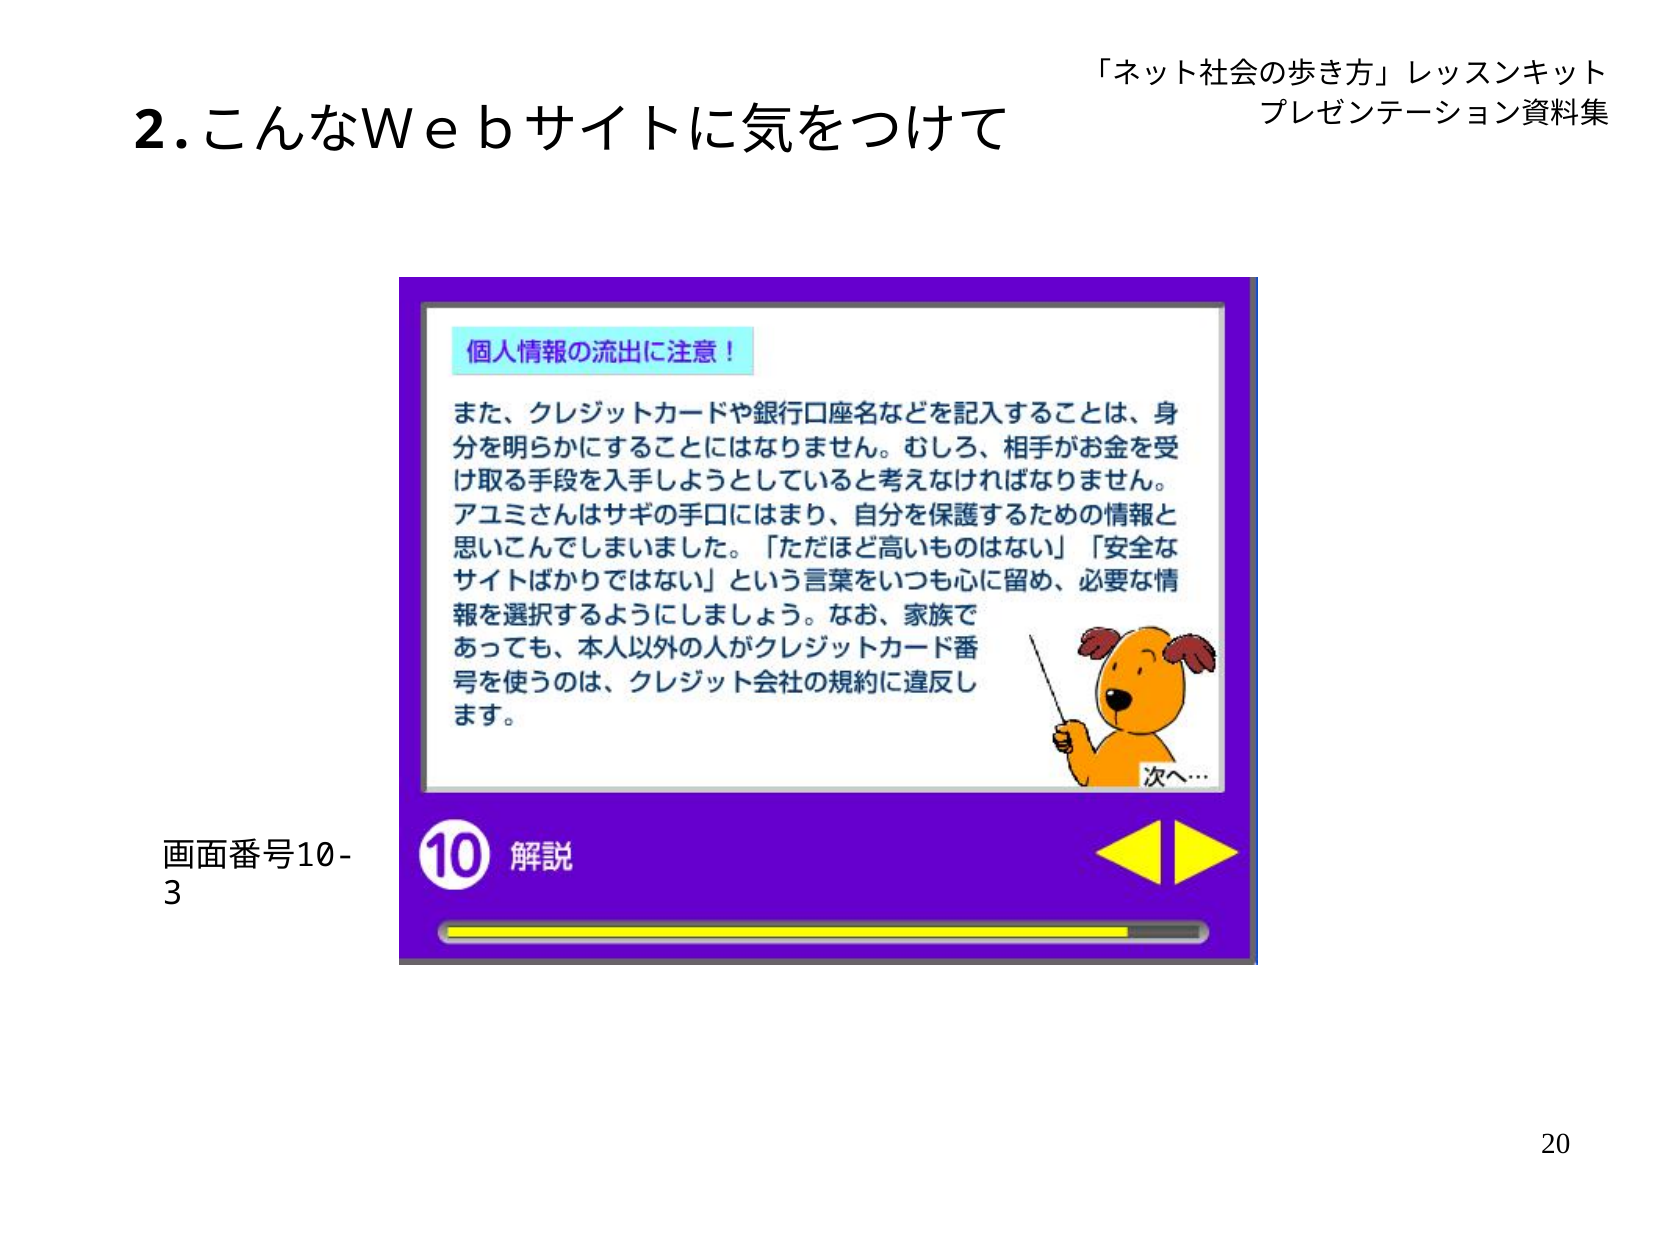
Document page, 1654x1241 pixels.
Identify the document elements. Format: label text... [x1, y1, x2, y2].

picture [399, 277, 1258, 965]
text_box 2.こんなＷｅｂサイトに気をつけて [118, 88, 1093, 169]
text_box 「ネット社会の歩き方」レッスンキット プレゼンテーション資料集 [1062, 44, 1625, 139]
text_box 画面番号10-3 [147, 826, 384, 920]
